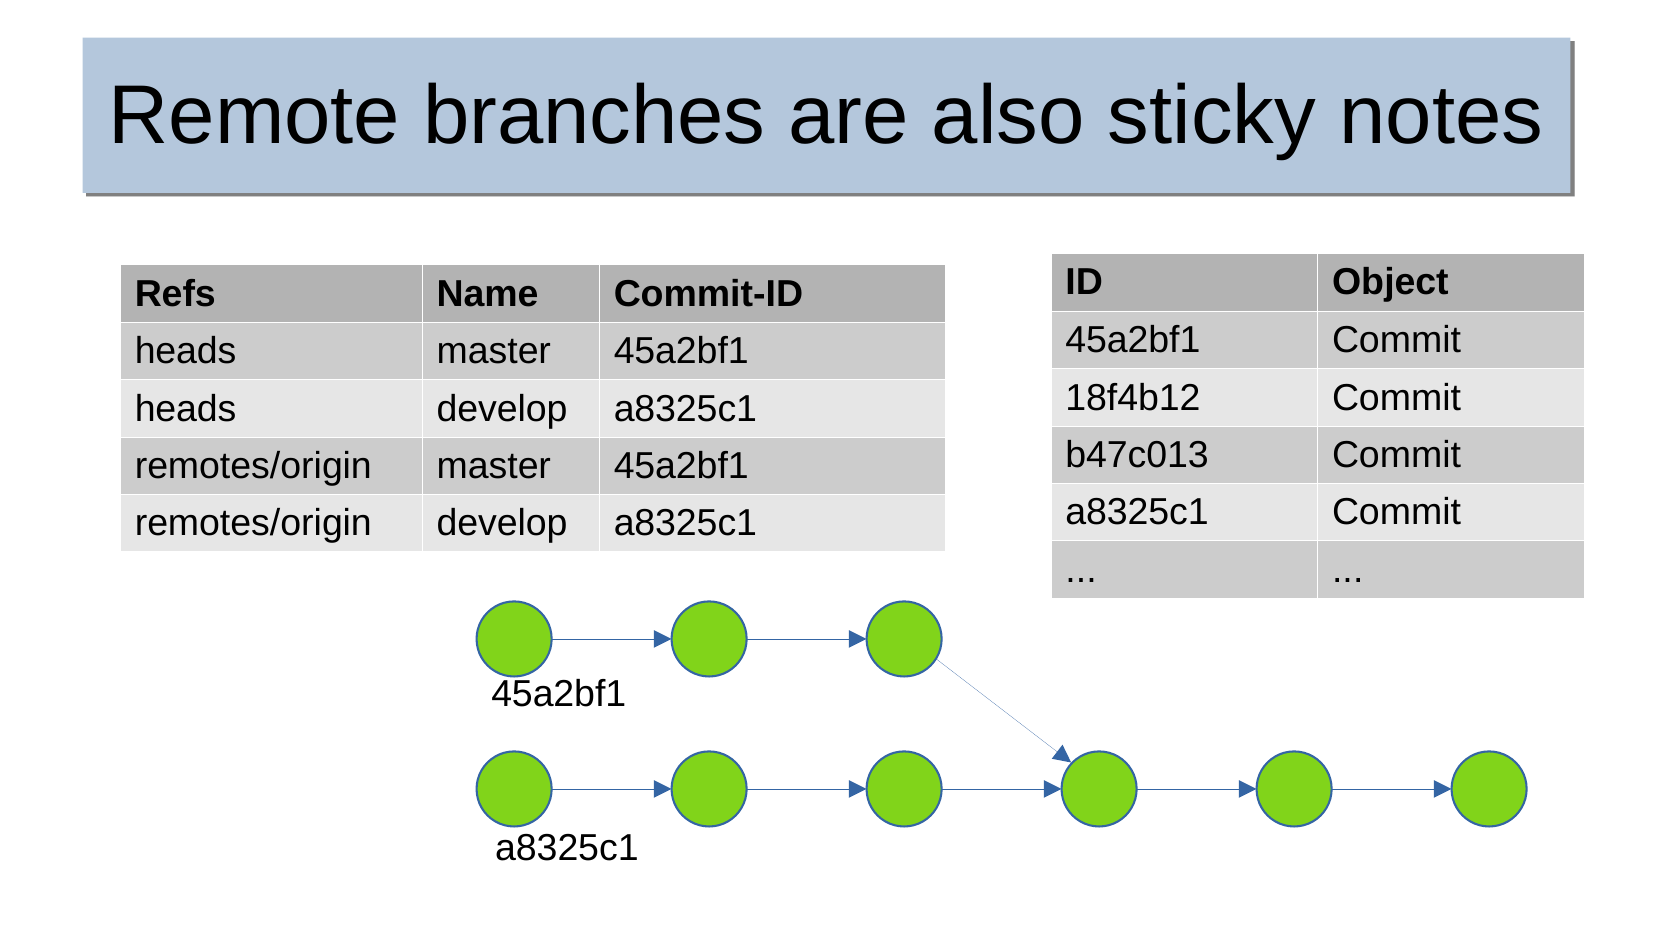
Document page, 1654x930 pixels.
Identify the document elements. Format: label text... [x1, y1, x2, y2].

table_cell remotes/origin [121, 438, 422, 494]
table_cell ... [1318, 541, 1584, 598]
table_cell Commit [1318, 427, 1584, 483]
text_box [1256, 751, 1332, 827]
text_box [671, 751, 747, 827]
table_cell develop [423, 380, 599, 437]
text_box [476, 751, 552, 818]
text_box [1061, 751, 1137, 827]
table_cell heads [121, 323, 422, 379]
title Remote branches are also sticky notes [82, 37, 1571, 193]
table_cell 45a2bf1 [1052, 312, 1317, 368]
text_box [1451, 751, 1527, 827]
table_cell master [423, 323, 599, 379]
table_cell 45a2bf1 [600, 438, 945, 494]
table_cell ... [1052, 541, 1317, 598]
table_header Object [1318, 254, 1584, 311]
table_cell Commit [1318, 484, 1584, 540]
text_box a8325c1 [480, 818, 654, 876]
table_cell Commit [1318, 312, 1584, 368]
table_cell a8325c1 [600, 380, 945, 437]
table_cell 18f4b12 [1052, 369, 1317, 426]
table_cell master [423, 438, 599, 494]
table_header ID [1052, 254, 1317, 311]
table_cell a8325c1 [600, 495, 945, 551]
table_cell b47c013 [1052, 427, 1317, 483]
table_cell Commit [1318, 369, 1584, 426]
table_header Name [423, 265, 599, 322]
table_cell a8325c1 [1052, 484, 1317, 540]
text_box 45a2bf1 [476, 664, 642, 722]
table_cell 45a2bf1 [600, 323, 945, 379]
table_header Refs [121, 265, 422, 322]
text_box [866, 601, 942, 677]
table_header Commit-ID [600, 265, 945, 322]
text_box [671, 601, 747, 677]
table_cell remotes/origin [121, 495, 422, 551]
text_box [866, 751, 942, 827]
table_cell heads [121, 380, 422, 437]
text_box [476, 601, 552, 664]
table_cell develop [423, 495, 599, 551]
